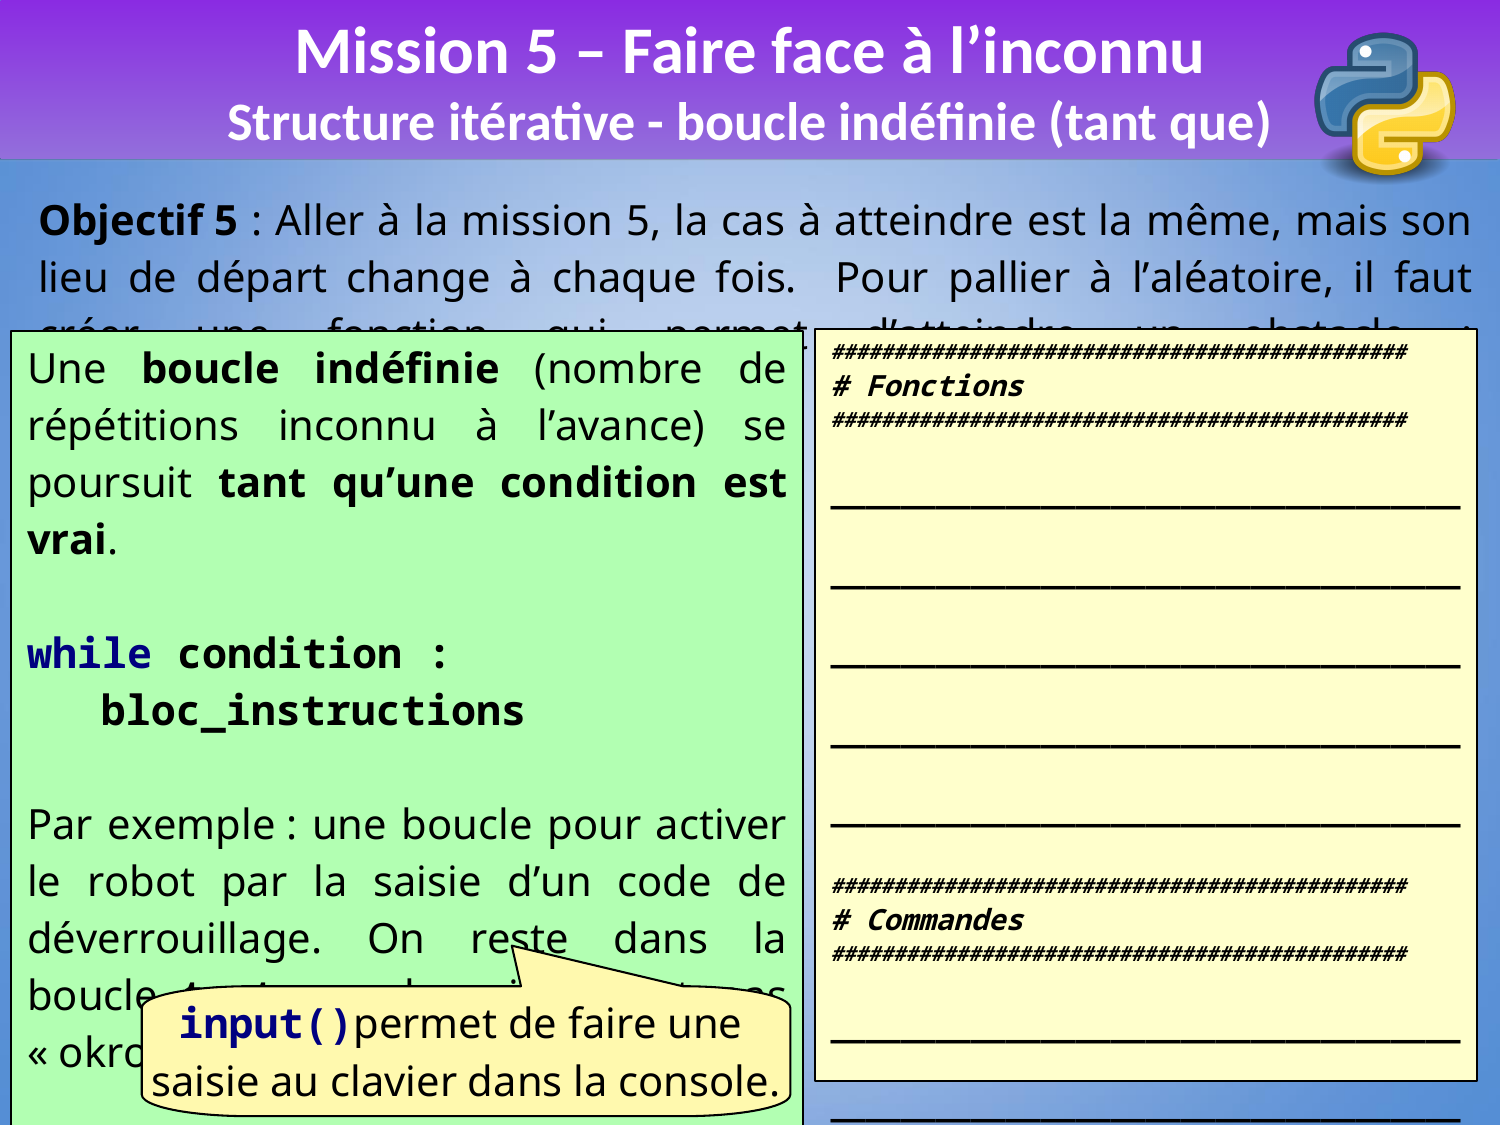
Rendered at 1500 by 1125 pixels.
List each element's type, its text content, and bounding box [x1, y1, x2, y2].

picture [420, 324, 797, 330]
picture [894, 324, 925, 329]
text_box ############################################## # Fonctions ############################################## ____________________________________ ____________________________________ ____________________________________ ____________________________________ ____________________________________ ############################################## # Commandes ############################################## ____________________________________ ____________________________________ ____________________________________ ____________________________________ [814, 329, 1477, 1081]
text_box Mission 5 – Faire face à l’inconnu Structure itérative - boucle indéfinie (tant que) [0, 0, 1500, 159]
text_box Une boucle indéfinie (nombre de répétitions inconnu à l’avance) se poursuit tant qu’une condition est vrai. while condition : bloc_instructions Par exemple : une boucle pour activer le robot par la saisie d’un code de déverrouillage. On reste dans la boucle tant que la saisie n’est pas « okropy ». saisie="" while saisie!="okropy" : saisie = input() [11, 330, 804, 974]
text_box input()permet de faire une saisie au clavier dans la console. [141, 945, 791, 1117]
picture [944, 324, 1030, 329]
picture [1033, 324, 1271, 329]
picture [929, 324, 940, 329]
picture [0, 29, 1500, 1125]
picture [1320, 324, 1375, 329]
picture [1274, 324, 1316, 329]
text_box Objectif 5 : Aller à la mission 5, la cas à atteindre est la même, mais son lieu de départ change à chaque fois. Pour pallier à l’aléatoire, il faut créer une fonction qui permet d’atteindre un obstacle : mrp_avancer_obst(). [23, 183, 1489, 324]
picture [335, 324, 416, 330]
